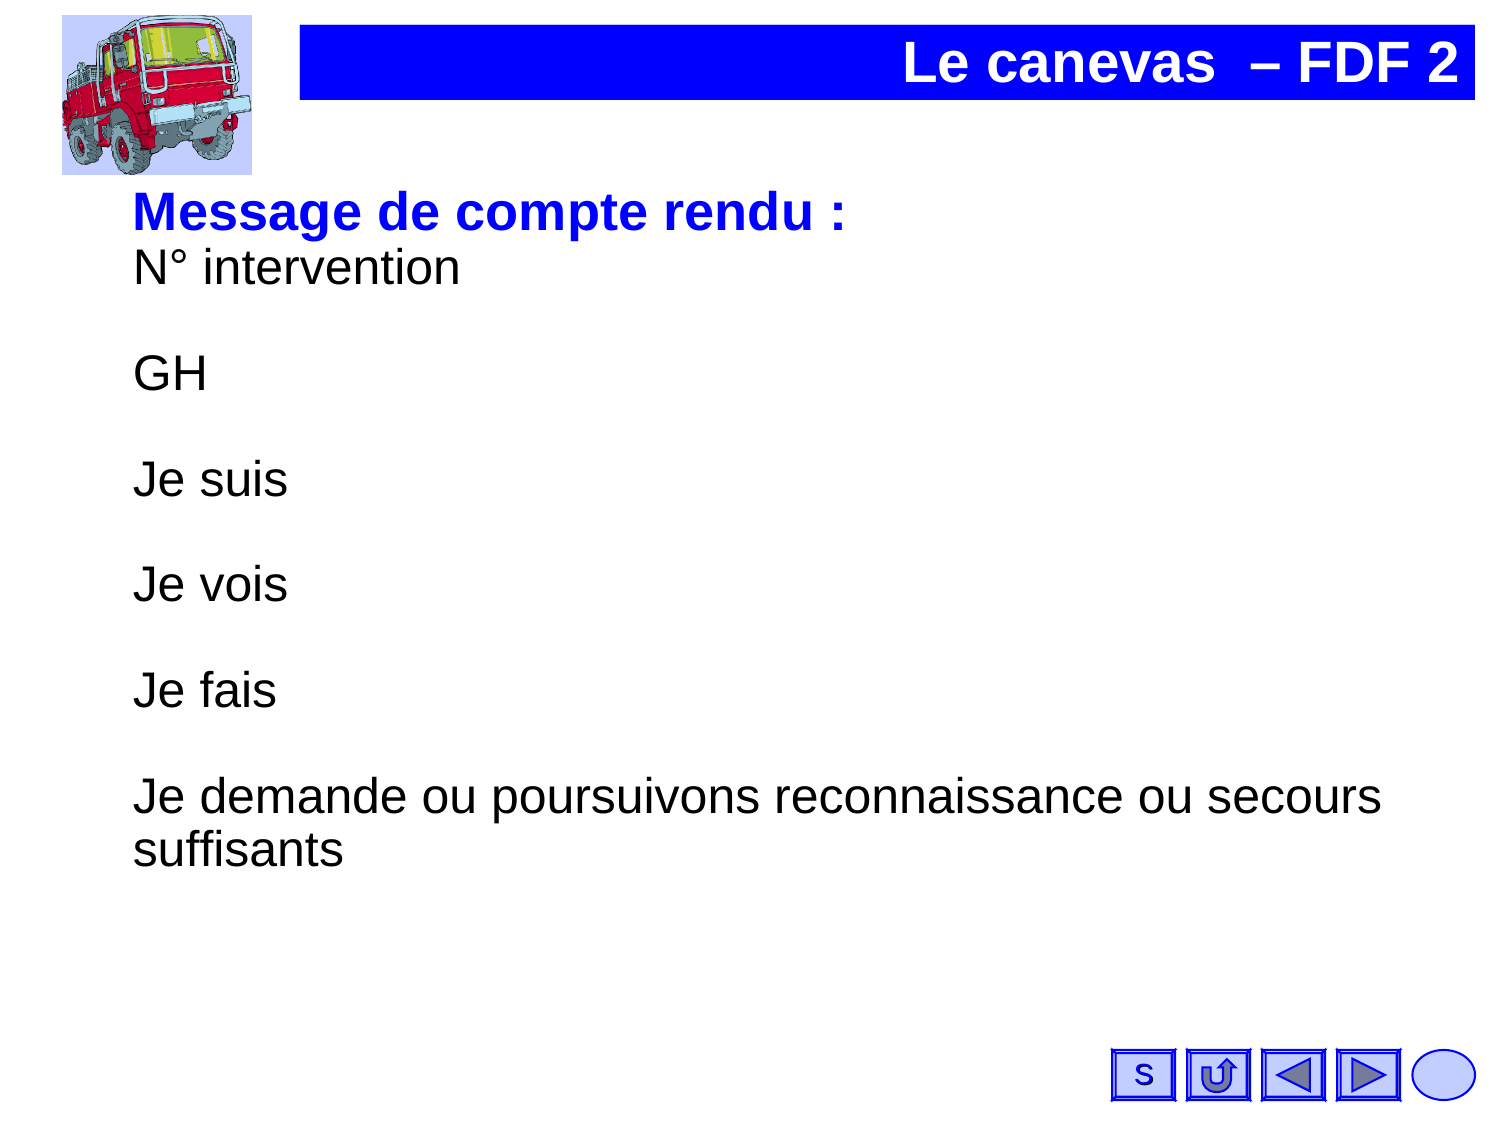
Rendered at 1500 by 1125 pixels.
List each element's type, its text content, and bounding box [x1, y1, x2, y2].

text_box Le canevas – FDF 2 [299, 24, 1475, 100]
text_box [1412, 1049, 1476, 1101]
text_box Message de compte rendu : N° intervention GH Je suis Je vois Je fais Je demande ou poursuivons reconnaissance ou secours suffisants [118, 177, 1418, 889]
